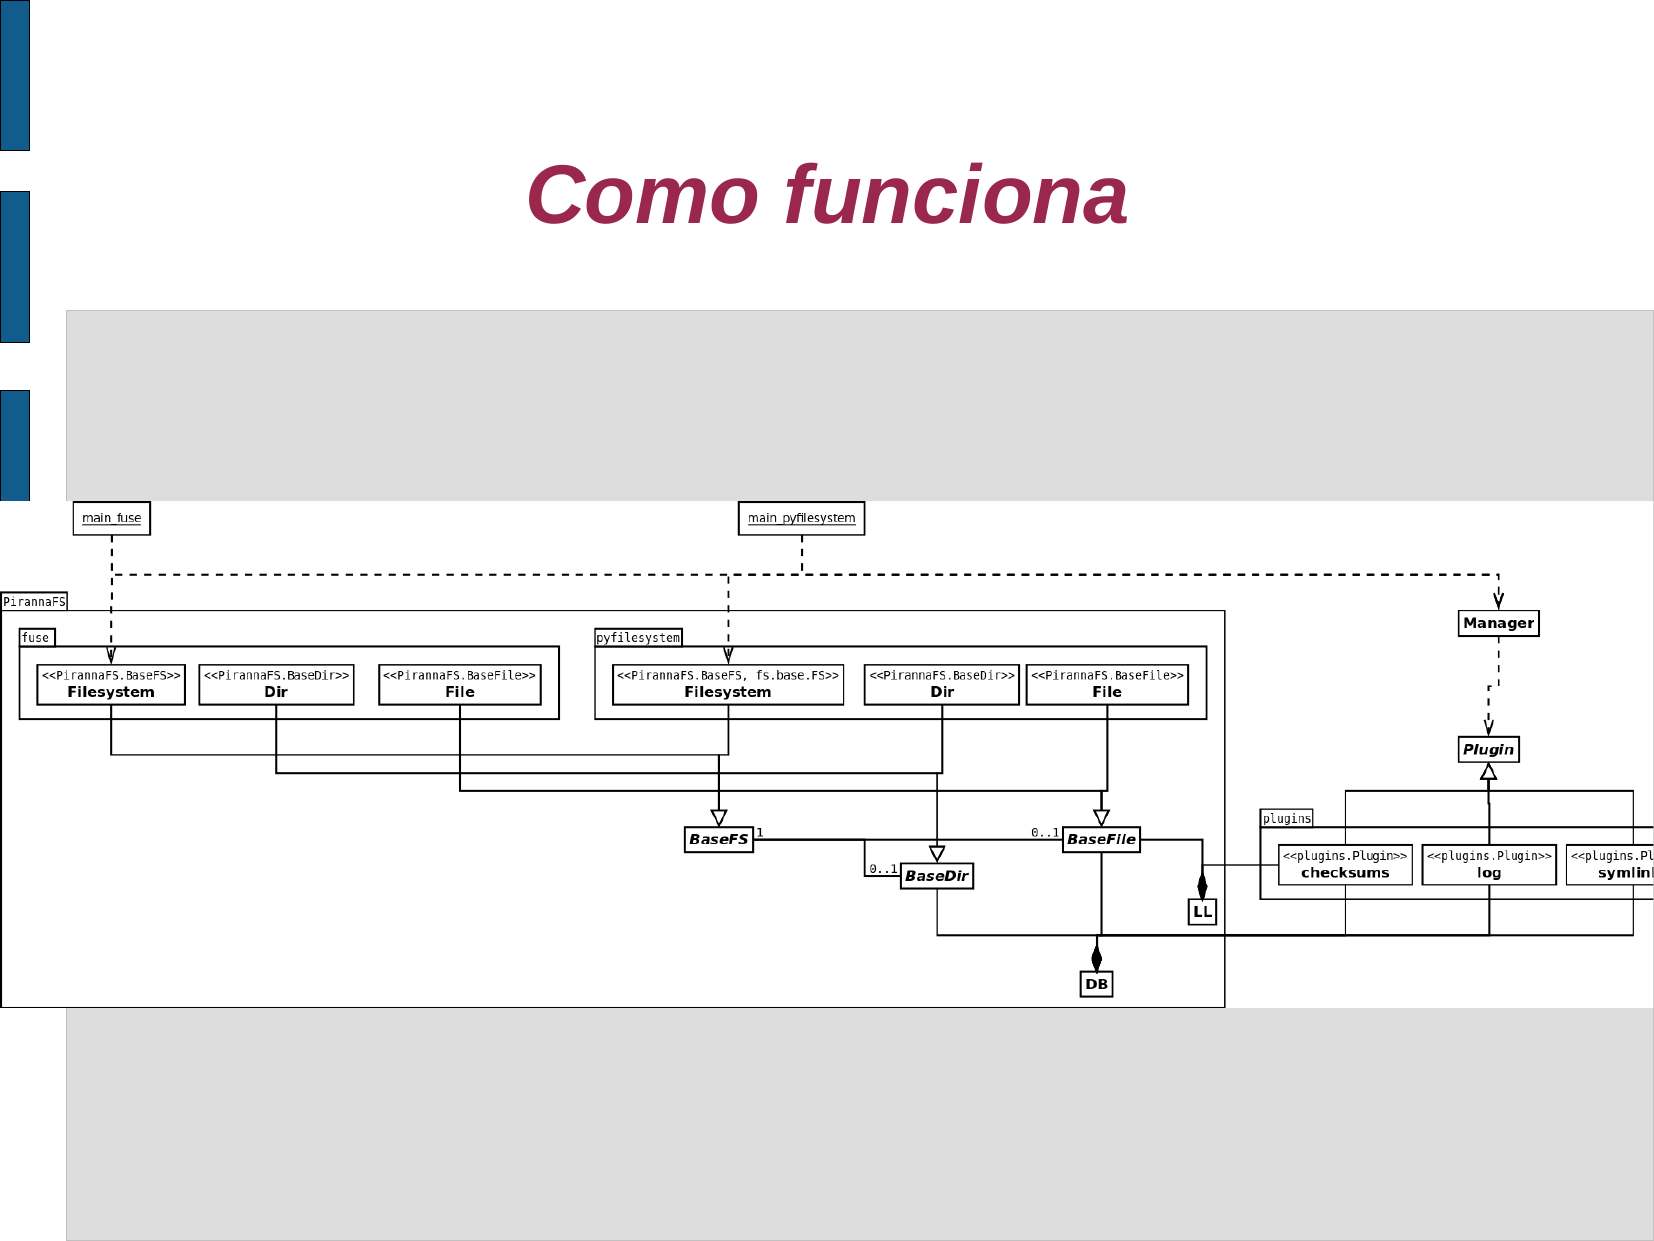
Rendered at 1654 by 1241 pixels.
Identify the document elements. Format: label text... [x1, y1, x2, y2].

title Como funciona [121, 91, 1534, 299]
picture [0, 501, 1654, 1008]
